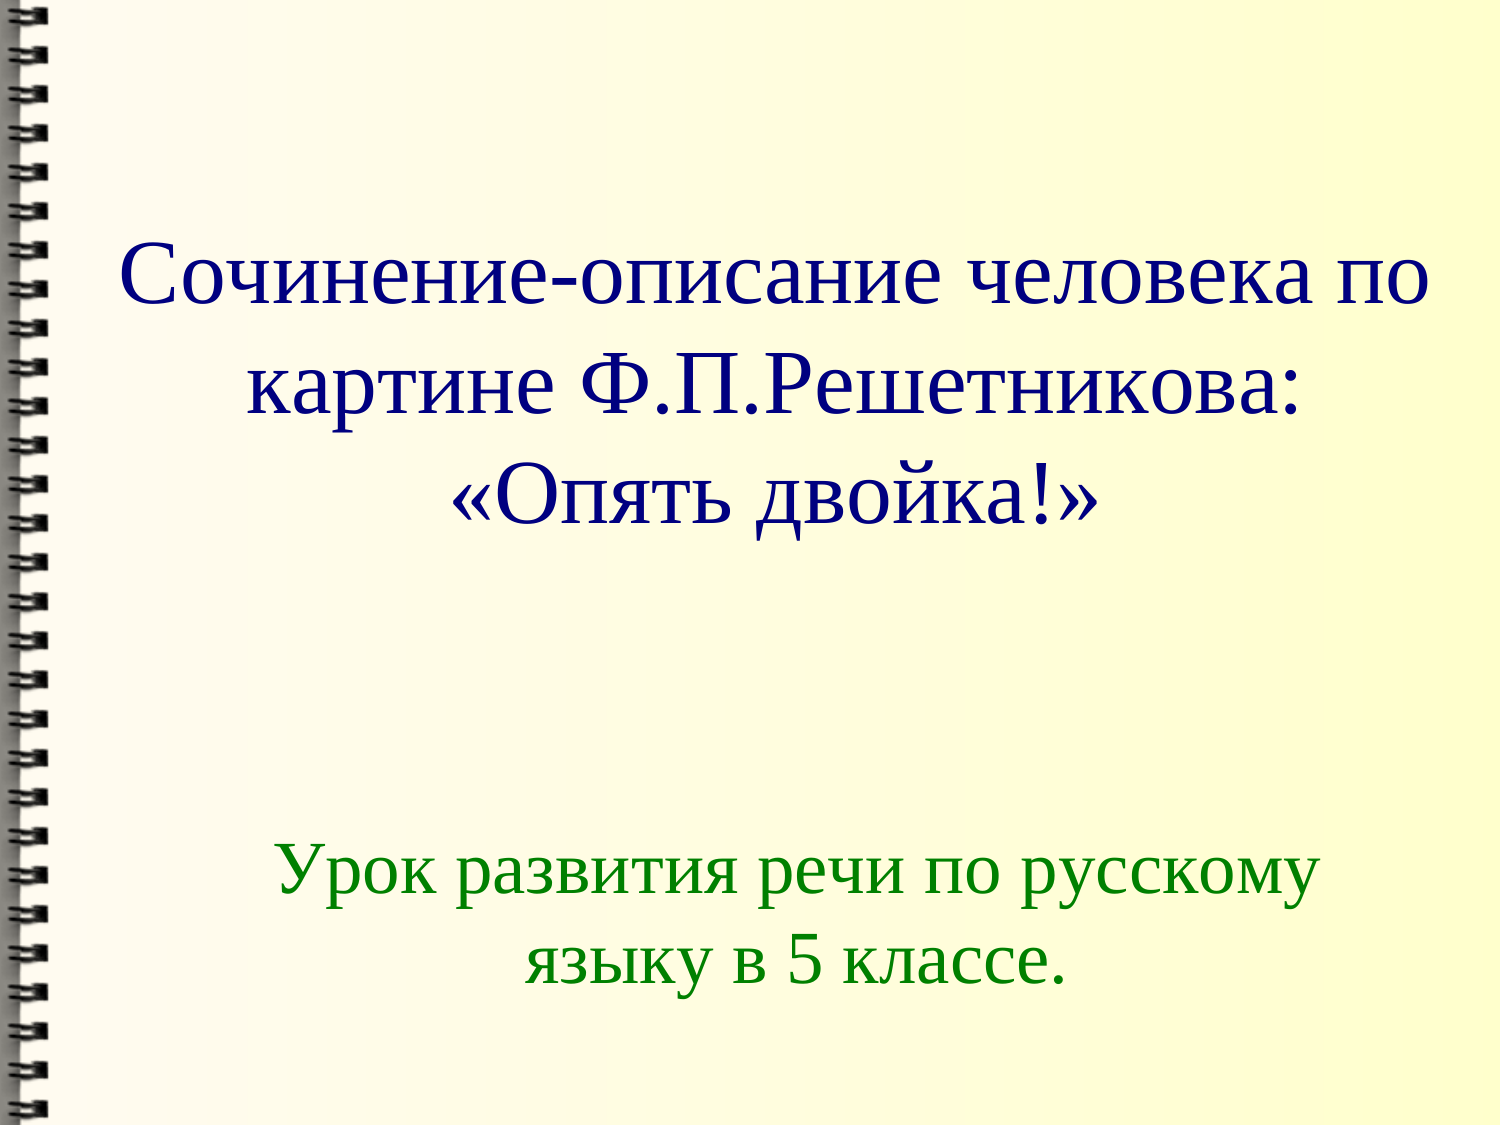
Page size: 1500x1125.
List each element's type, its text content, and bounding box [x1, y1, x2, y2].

text_box Урок развития речи по русскому языку в 5 классе. [159, 810, 1435, 1036]
title Сочинение-описание человека по картине Ф.П.Решетникова: «Опять двойка!» [88, 204, 1465, 660]
picture [0, 0, 69, 1125]
